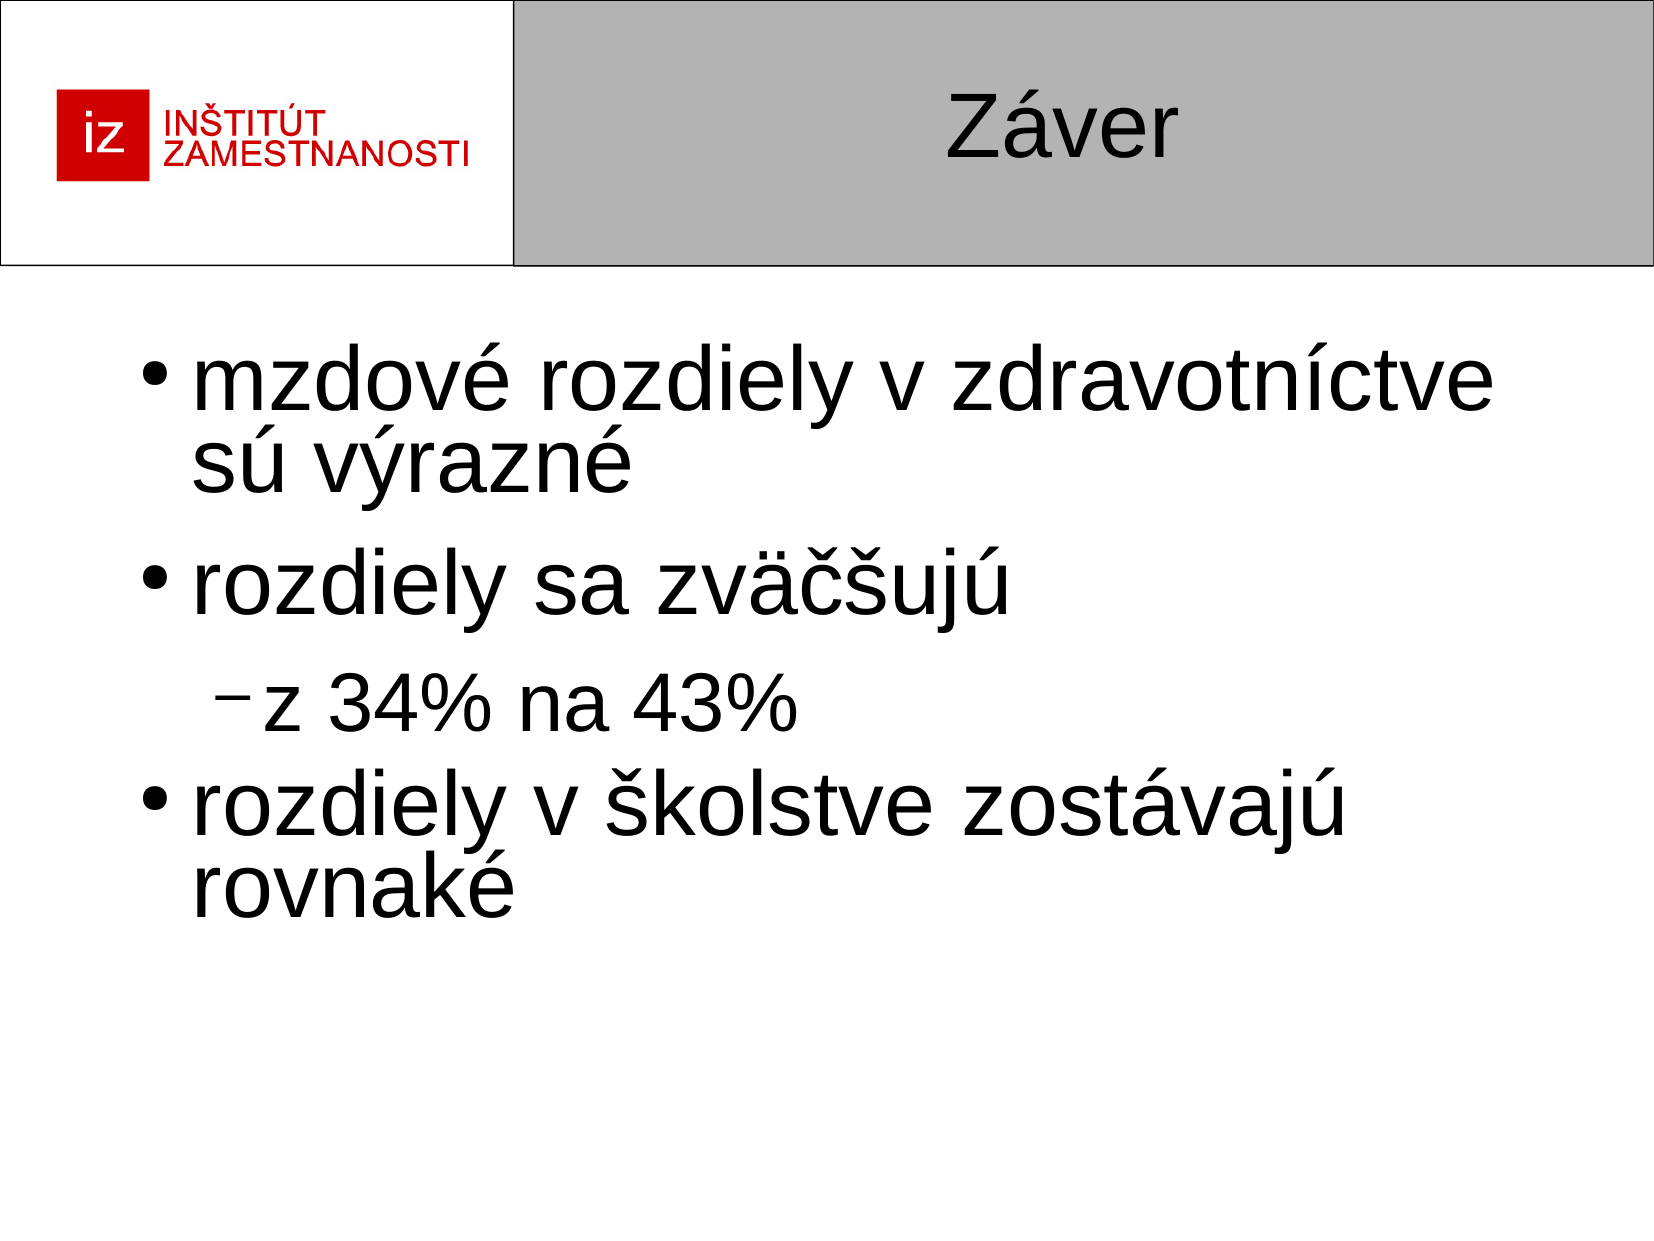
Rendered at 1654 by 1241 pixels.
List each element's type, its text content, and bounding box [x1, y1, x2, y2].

picture [5, 8, 512, 257]
list mzdové rozdiely v zdravotníctve sú výrazné rozdiely sa zväčšujú z 34% na 43% rozdiely v školstve zostávajú rovnaké [121, 344, 1533, 1126]
title Záver [561, 29, 1565, 237]
